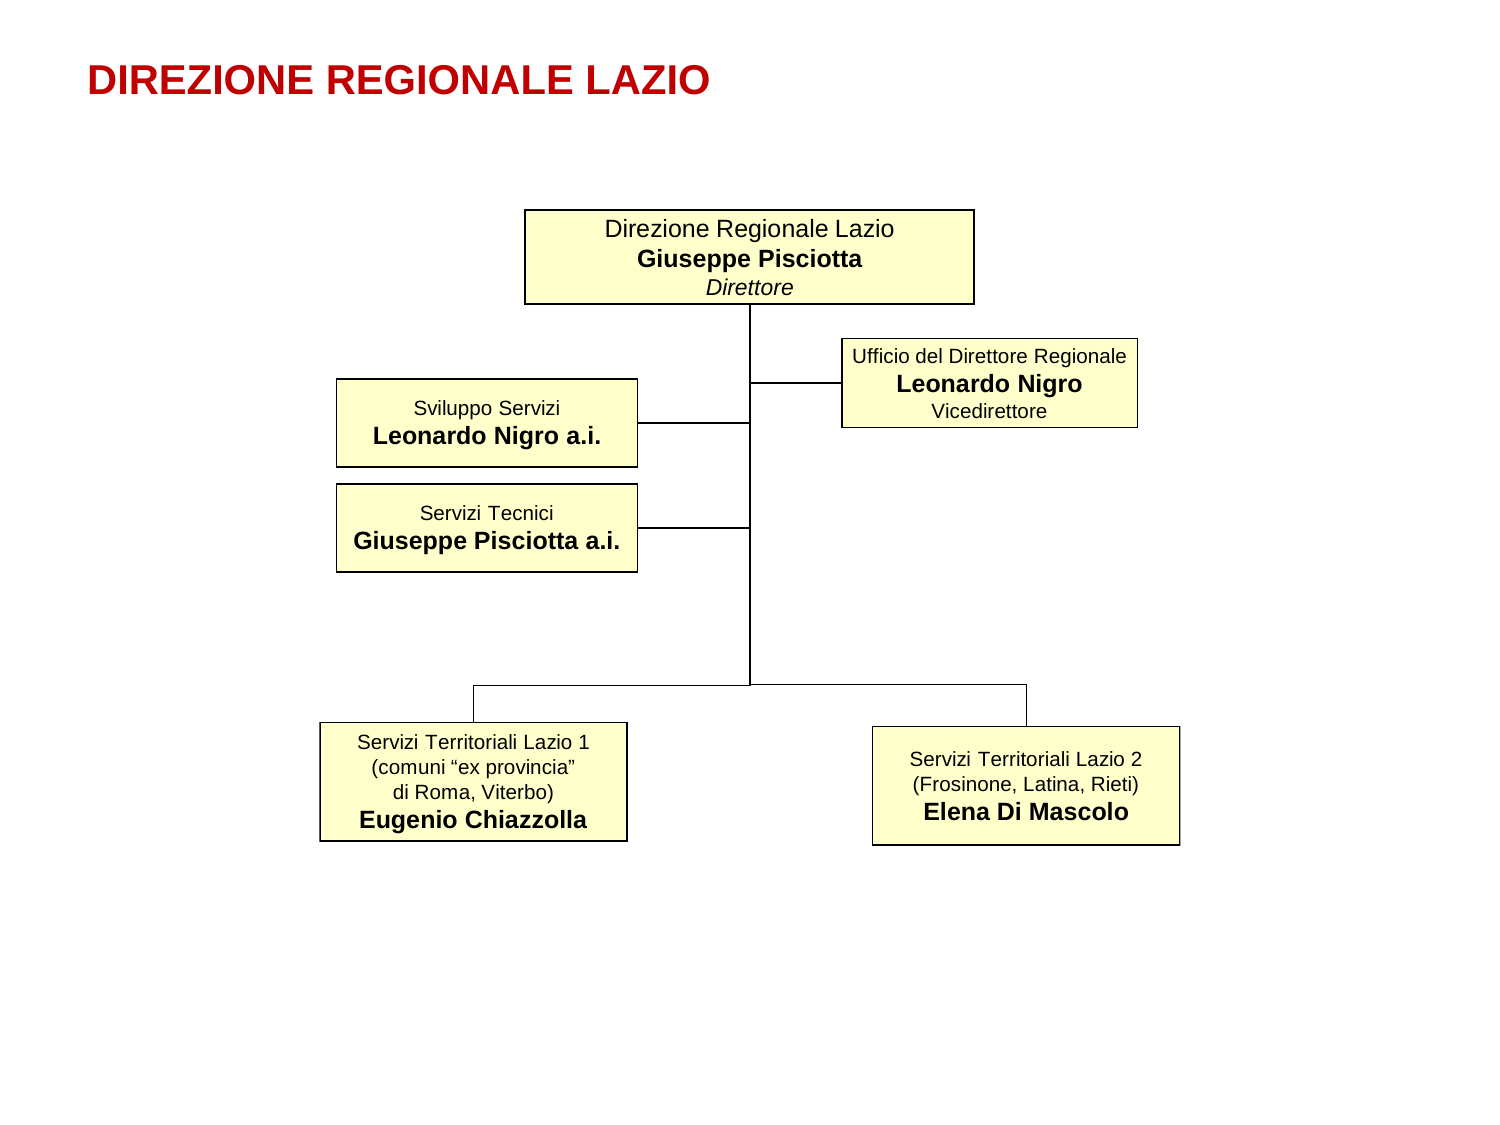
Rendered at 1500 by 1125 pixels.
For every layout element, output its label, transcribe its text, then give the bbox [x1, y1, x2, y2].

picture [319, 205, 1181, 849]
text_box DIREZIONE REGIONALE LAZIO [72, 45, 1424, 128]
